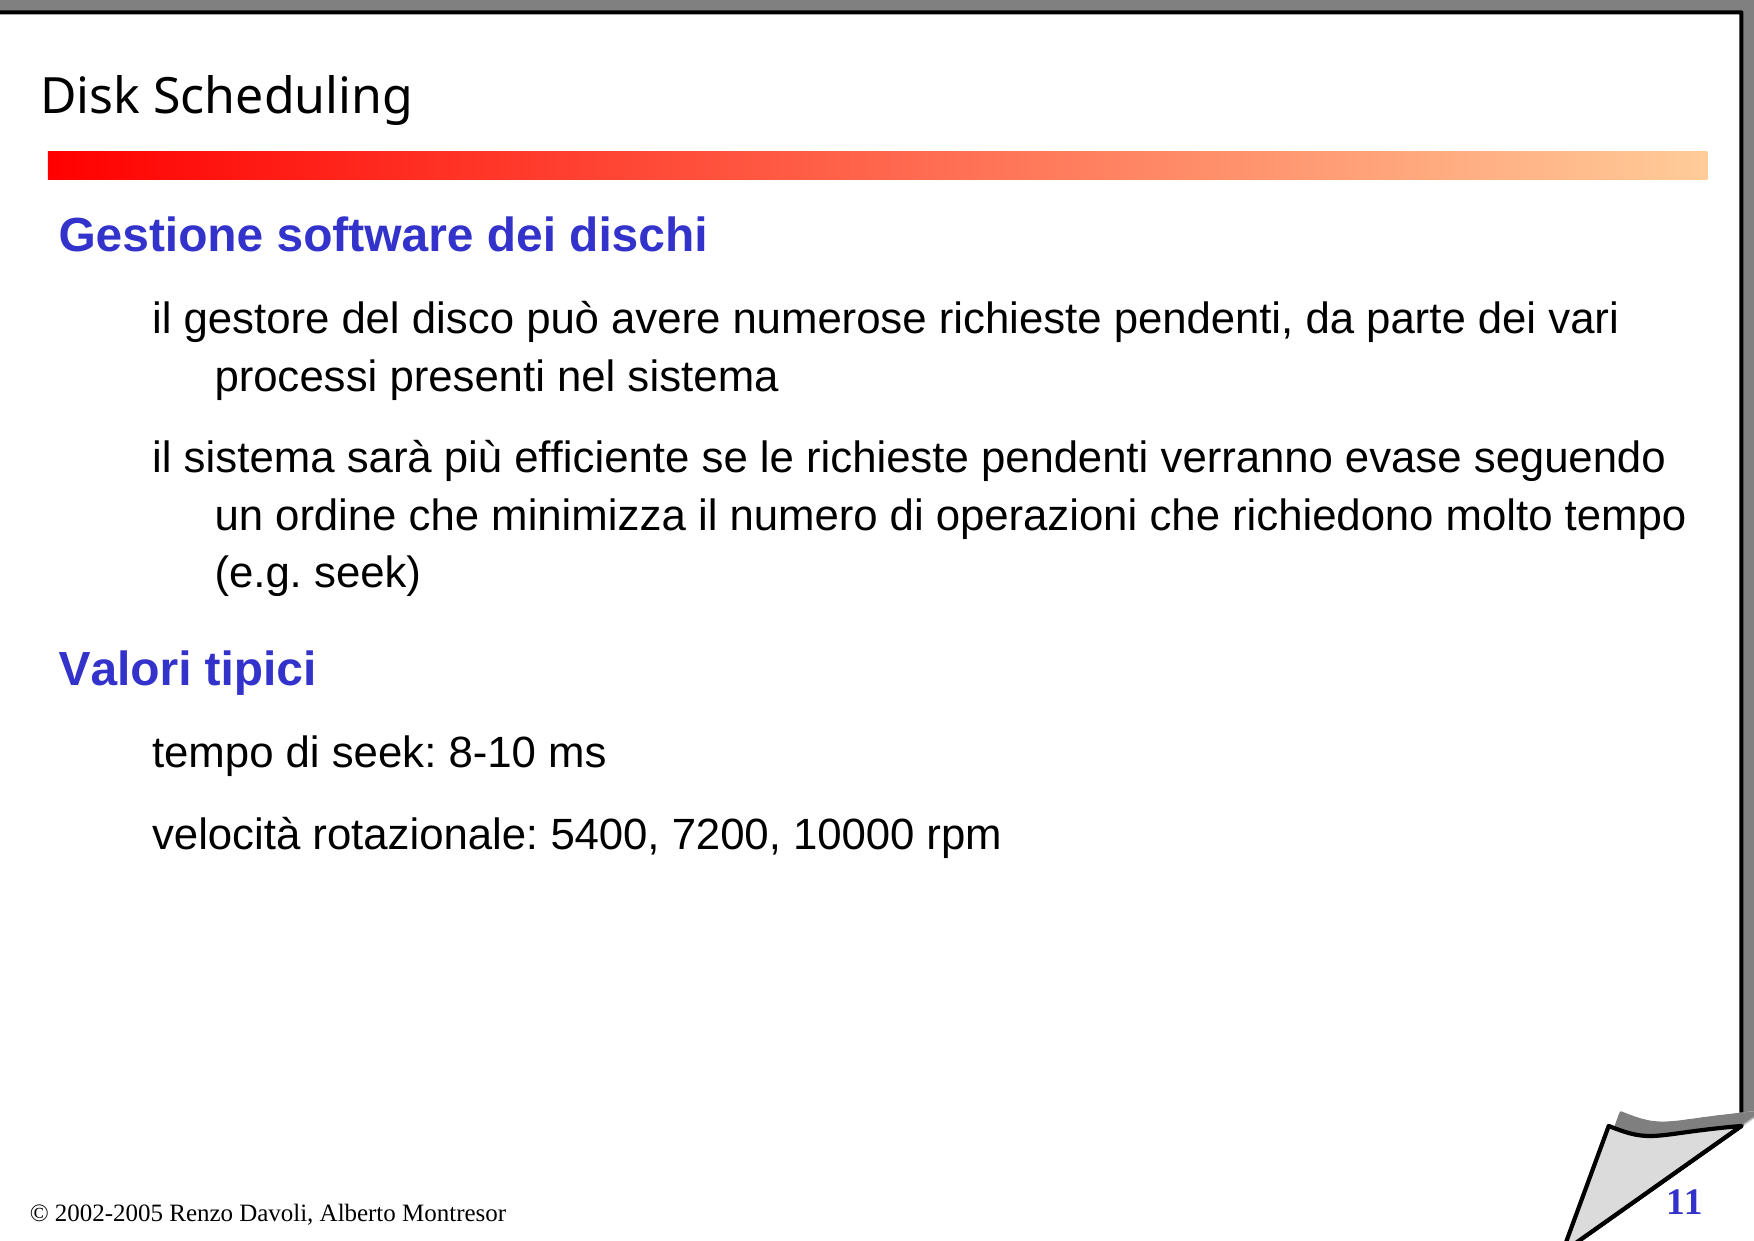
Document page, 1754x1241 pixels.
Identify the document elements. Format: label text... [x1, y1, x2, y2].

text_box 14 [750, 152, 754, 179]
title Disk Scheduling [40, 49, 1714, 144]
list Gestione software dei dischi il gestore del disco può avere numerose richieste pendenti, da parte dei vari processi presenti nel sistema il sistema sarà più efficiente se le richieste pendenti verranno evase seguendo un ordine che minimizza il numero di operazioni che richiedono molto tempo (e.g. seek) Valori tipici tempo di seek: 8-10 ms velocità rotazionale: 5400, 7200, 10000 rpm [58, 206, 1696, 925]
